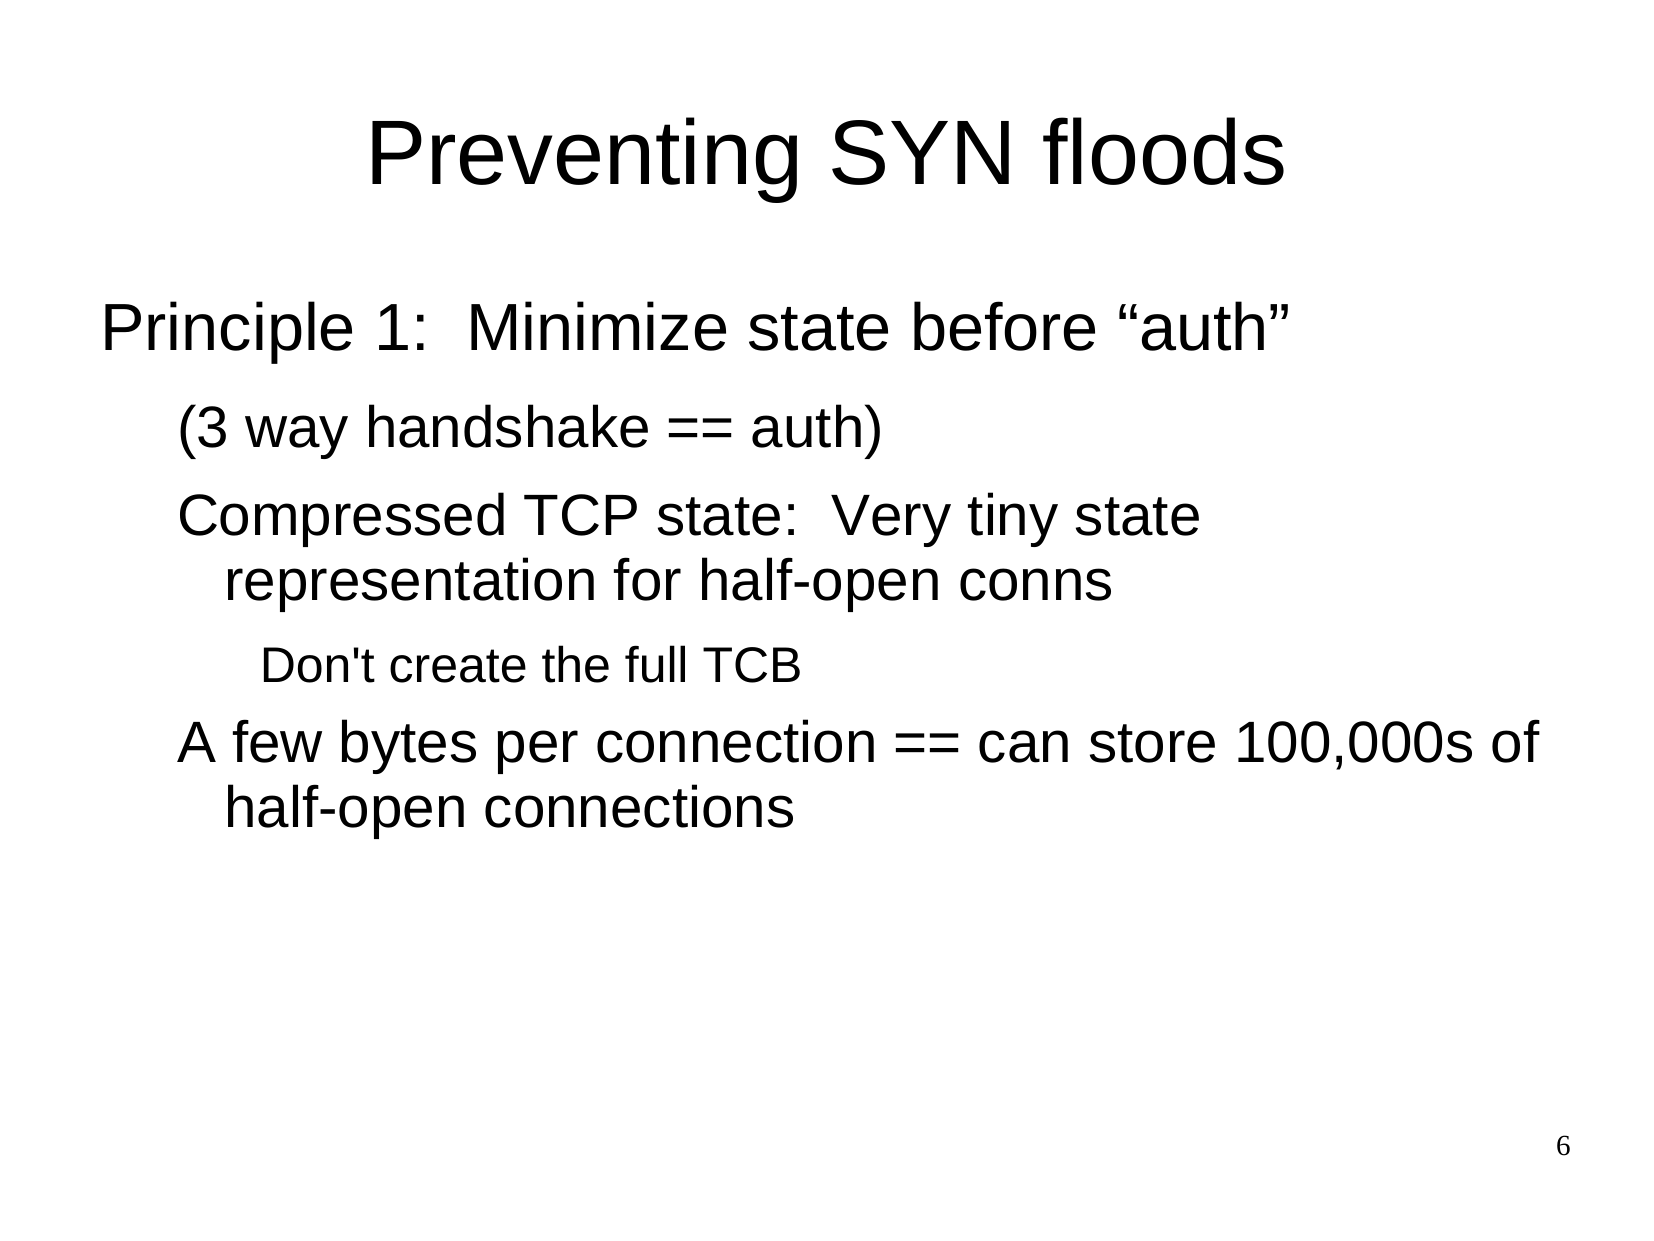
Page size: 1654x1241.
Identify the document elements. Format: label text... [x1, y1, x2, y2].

list Principle 1: Minimize state before “auth” (3 way handshake == auth) Compressed TCP state: Very tiny state representation for half-open conns Don't create the full TCB A few bytes per connection == can store 100,000s of half-open connections [82, 290, 1571, 1094]
title Preventing SYN floods [82, 56, 1571, 250]
